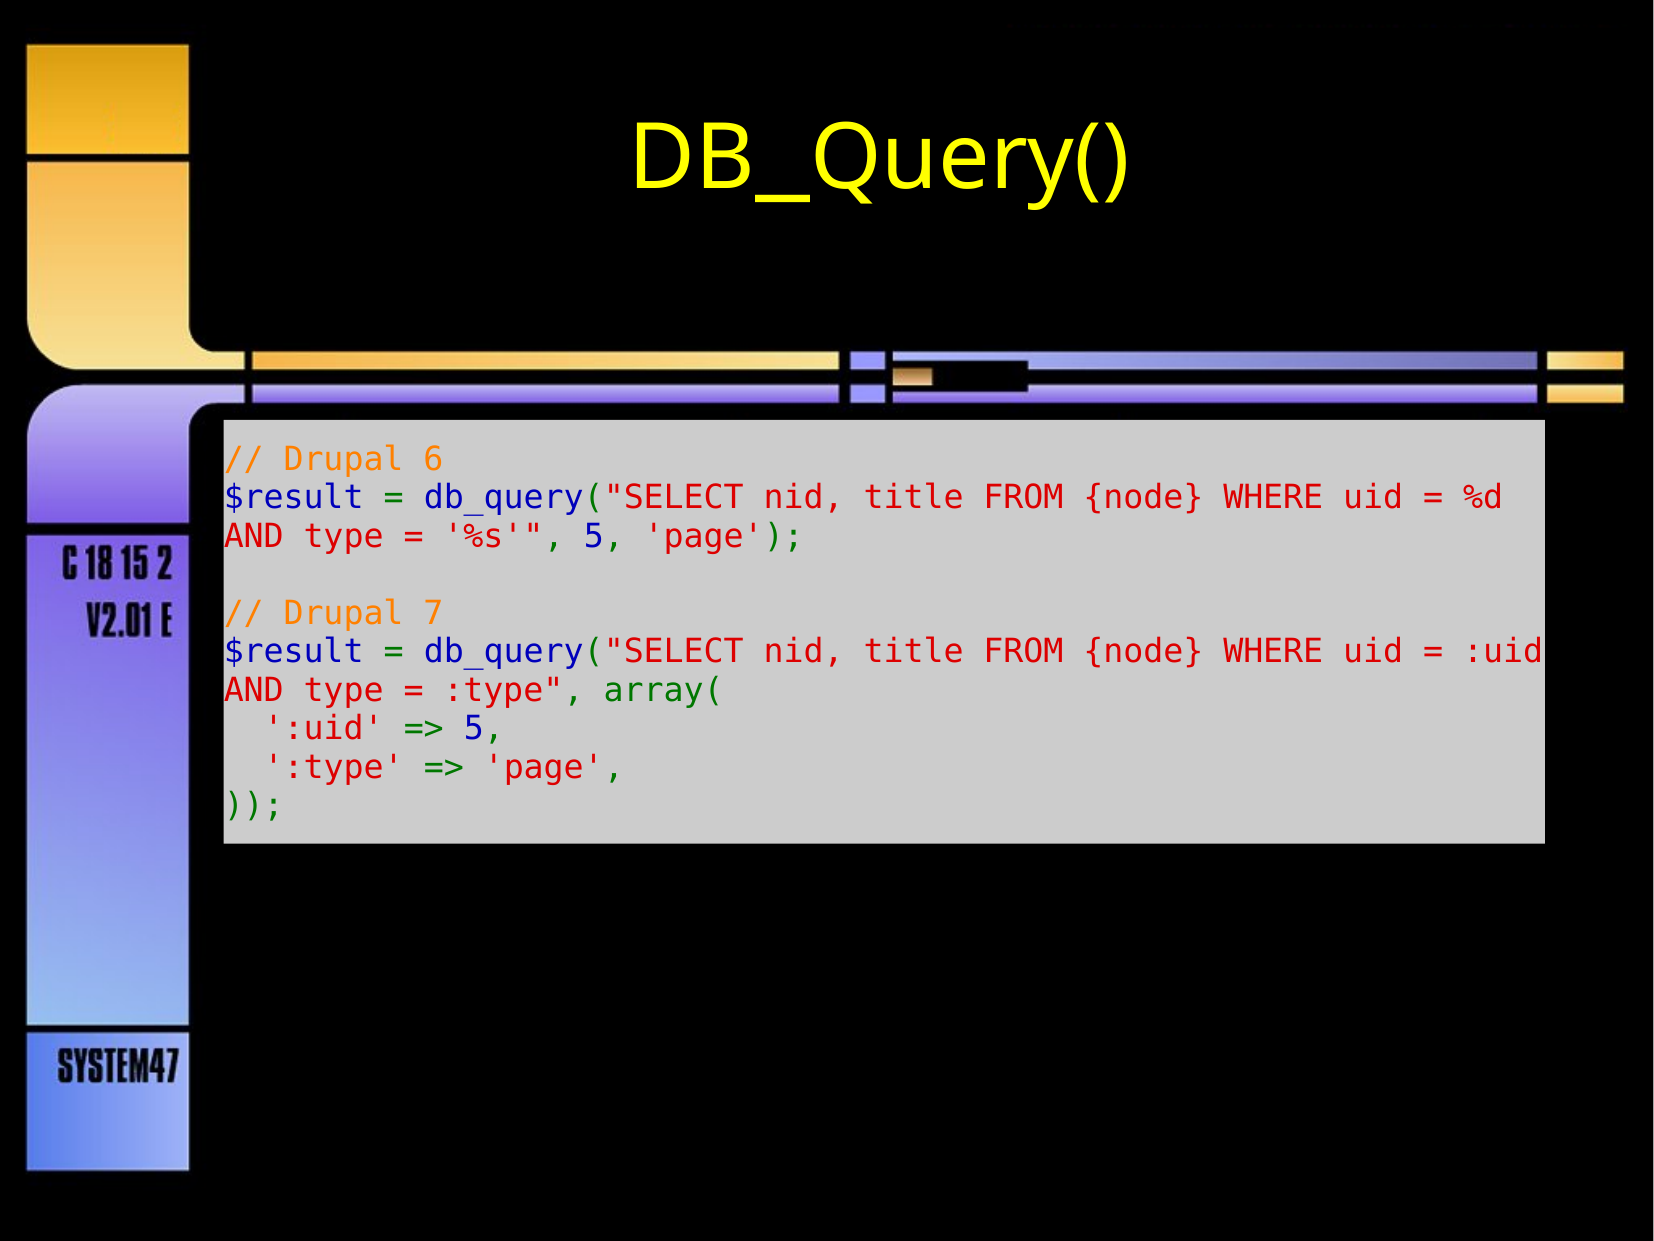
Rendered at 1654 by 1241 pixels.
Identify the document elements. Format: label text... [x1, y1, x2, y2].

picture [0, 0, 1654, 1241]
title DB_Query() [187, 49, 1571, 257]
subtitle // Drupal 6 $result = db_query("SELECT nid, title FROM {node} WHERE uid = %d AND type = '%s'", 5, 'page'); // Drupal 7 $result = db_query("SELECT nid, title FROM {node} WHERE uid = :uid AND type = :type", array( ':uid' => 5, ':type' => 'page', )); [223, 419, 1545, 844]
